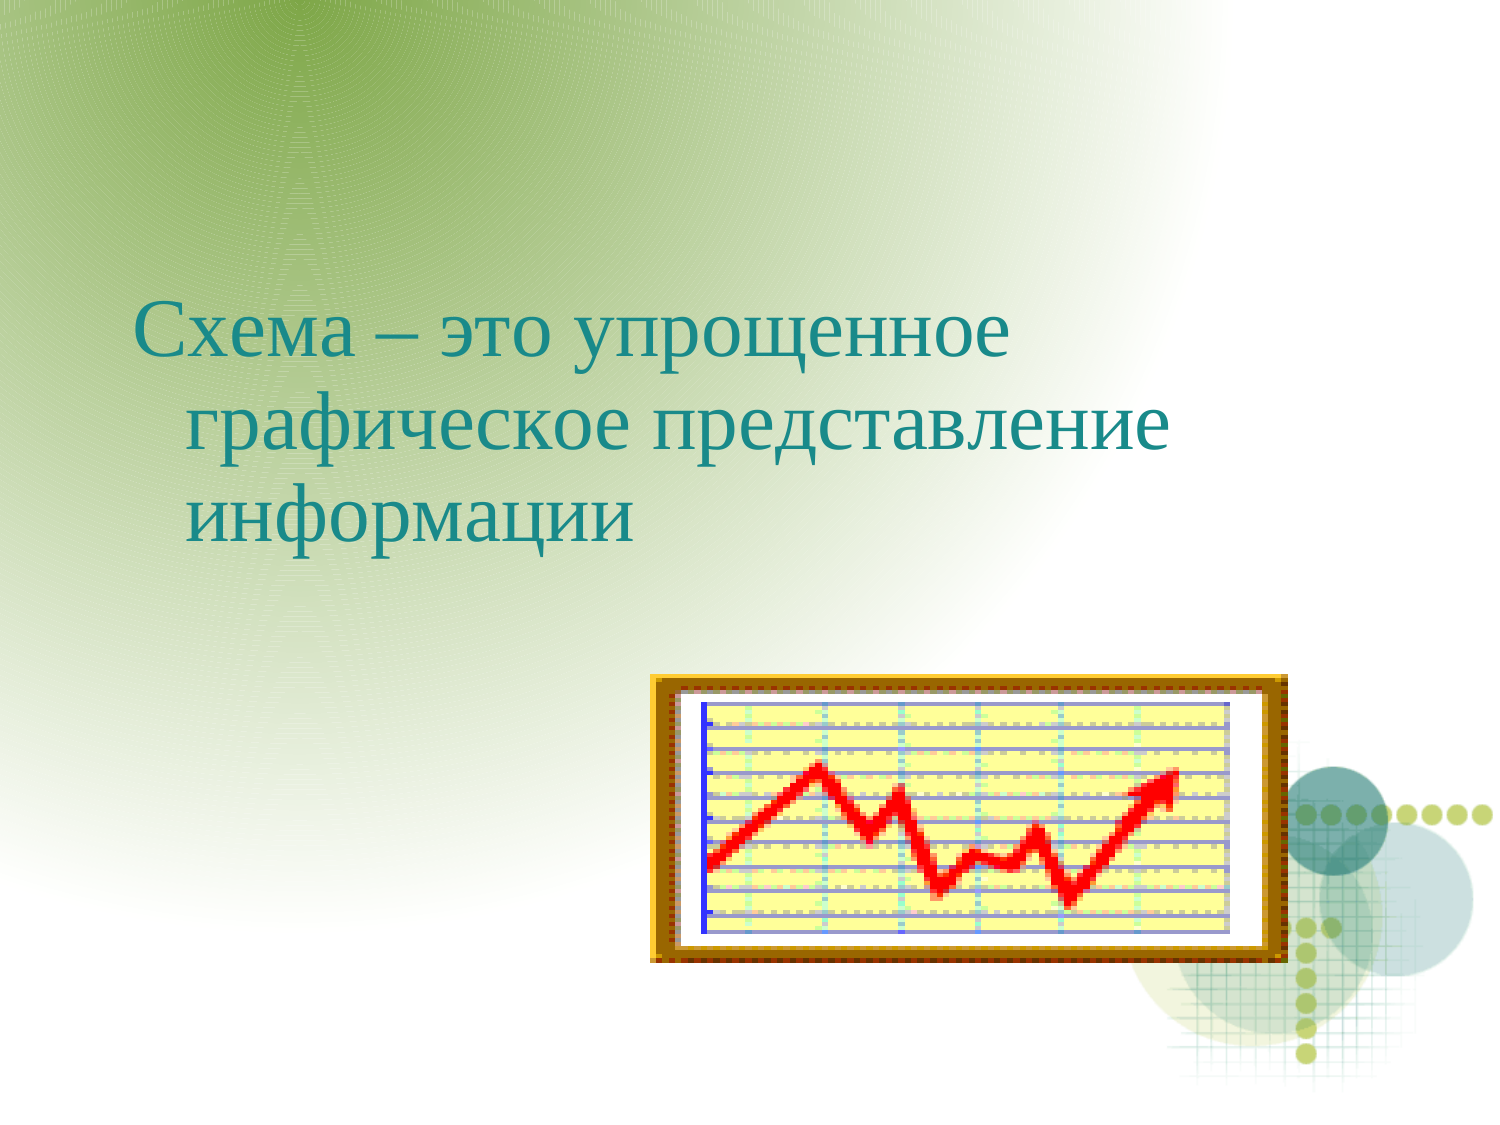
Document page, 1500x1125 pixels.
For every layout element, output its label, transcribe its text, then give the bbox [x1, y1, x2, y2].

picture [650, 674, 1500, 1098]
list Схема – это упрощенное графическое представление информации [99, 275, 1375, 951]
